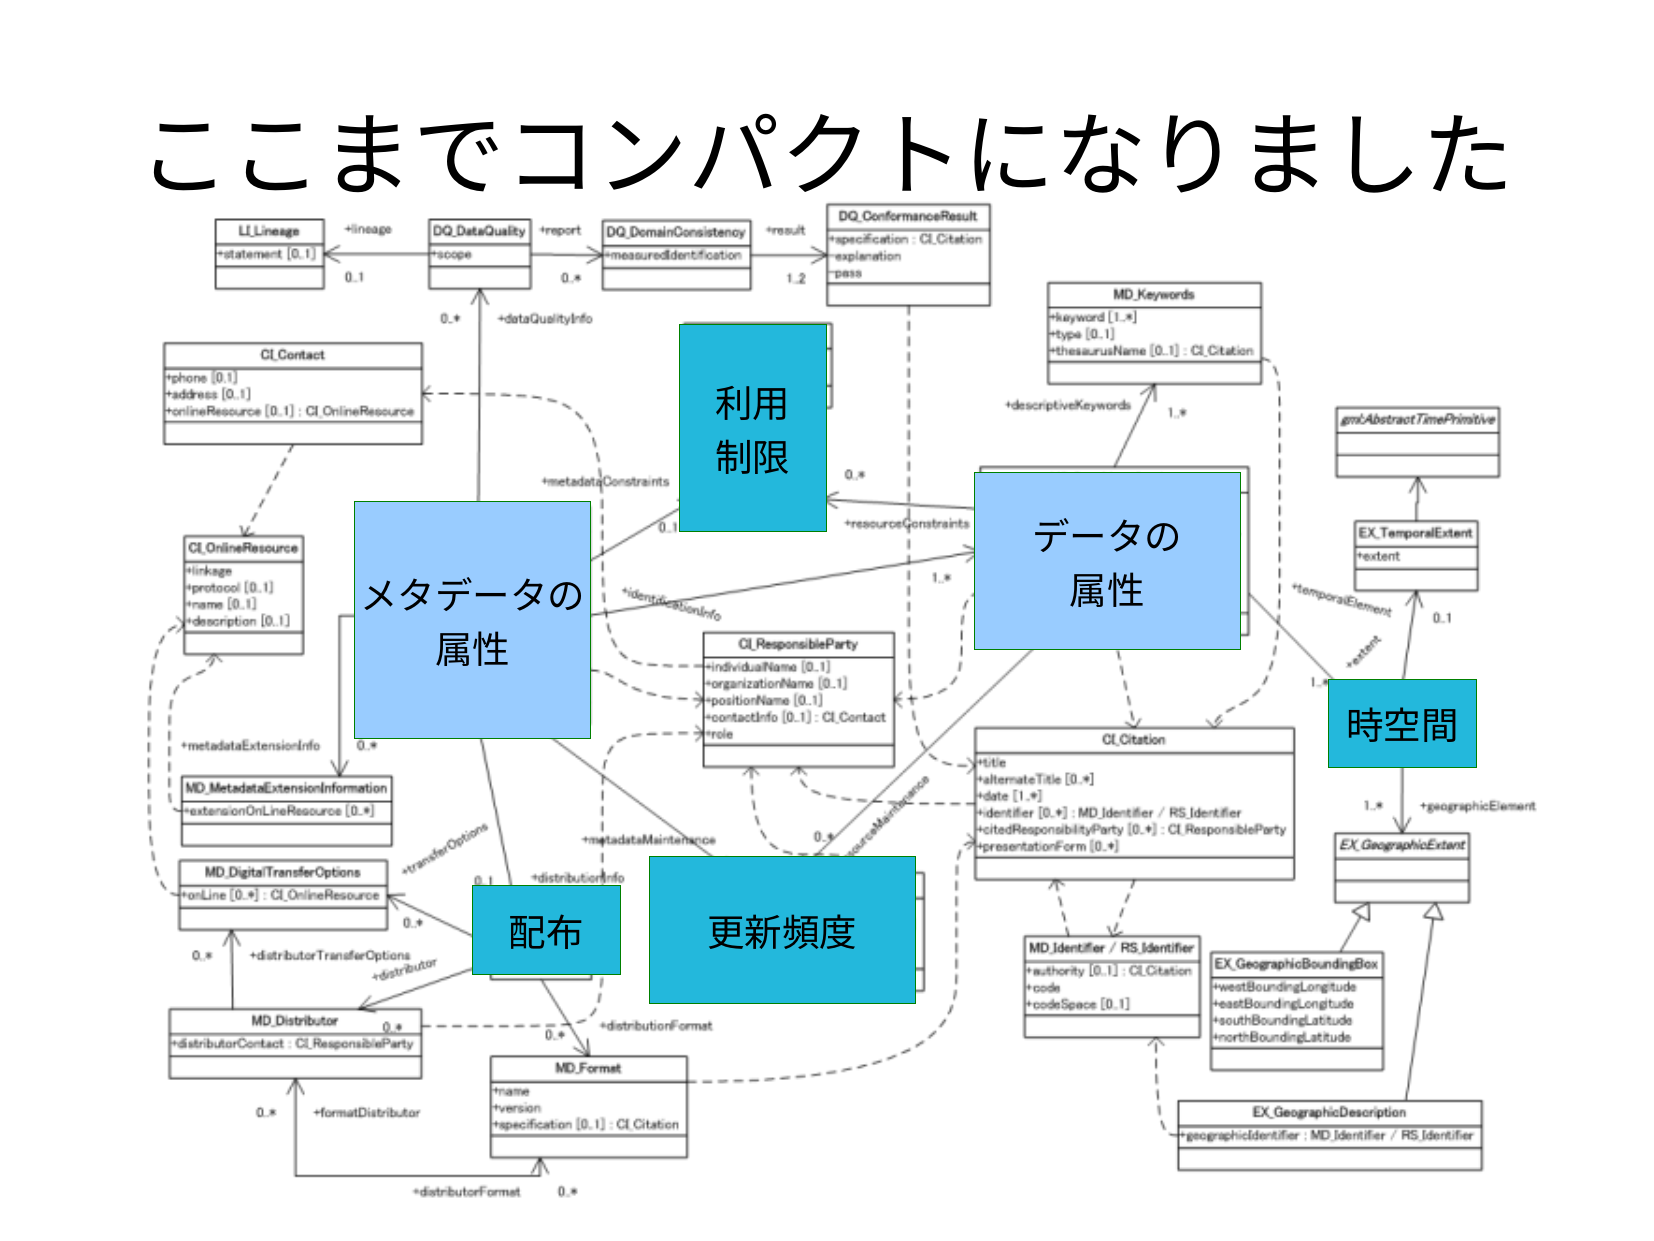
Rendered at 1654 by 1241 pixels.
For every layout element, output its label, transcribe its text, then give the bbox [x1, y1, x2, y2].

text_box 利用 制限 [679, 324, 827, 532]
text_box メタデータの 属性 [354, 501, 591, 739]
title ここまでコンパクトになりました [82, 49, 1571, 257]
text_box 時空間 [1328, 679, 1477, 768]
text_box データの 属性 [974, 472, 1241, 650]
picture [118, 257, 1565, 1211]
text_box 更新頻度 [649, 856, 916, 1004]
text_box 配布 [472, 885, 621, 975]
